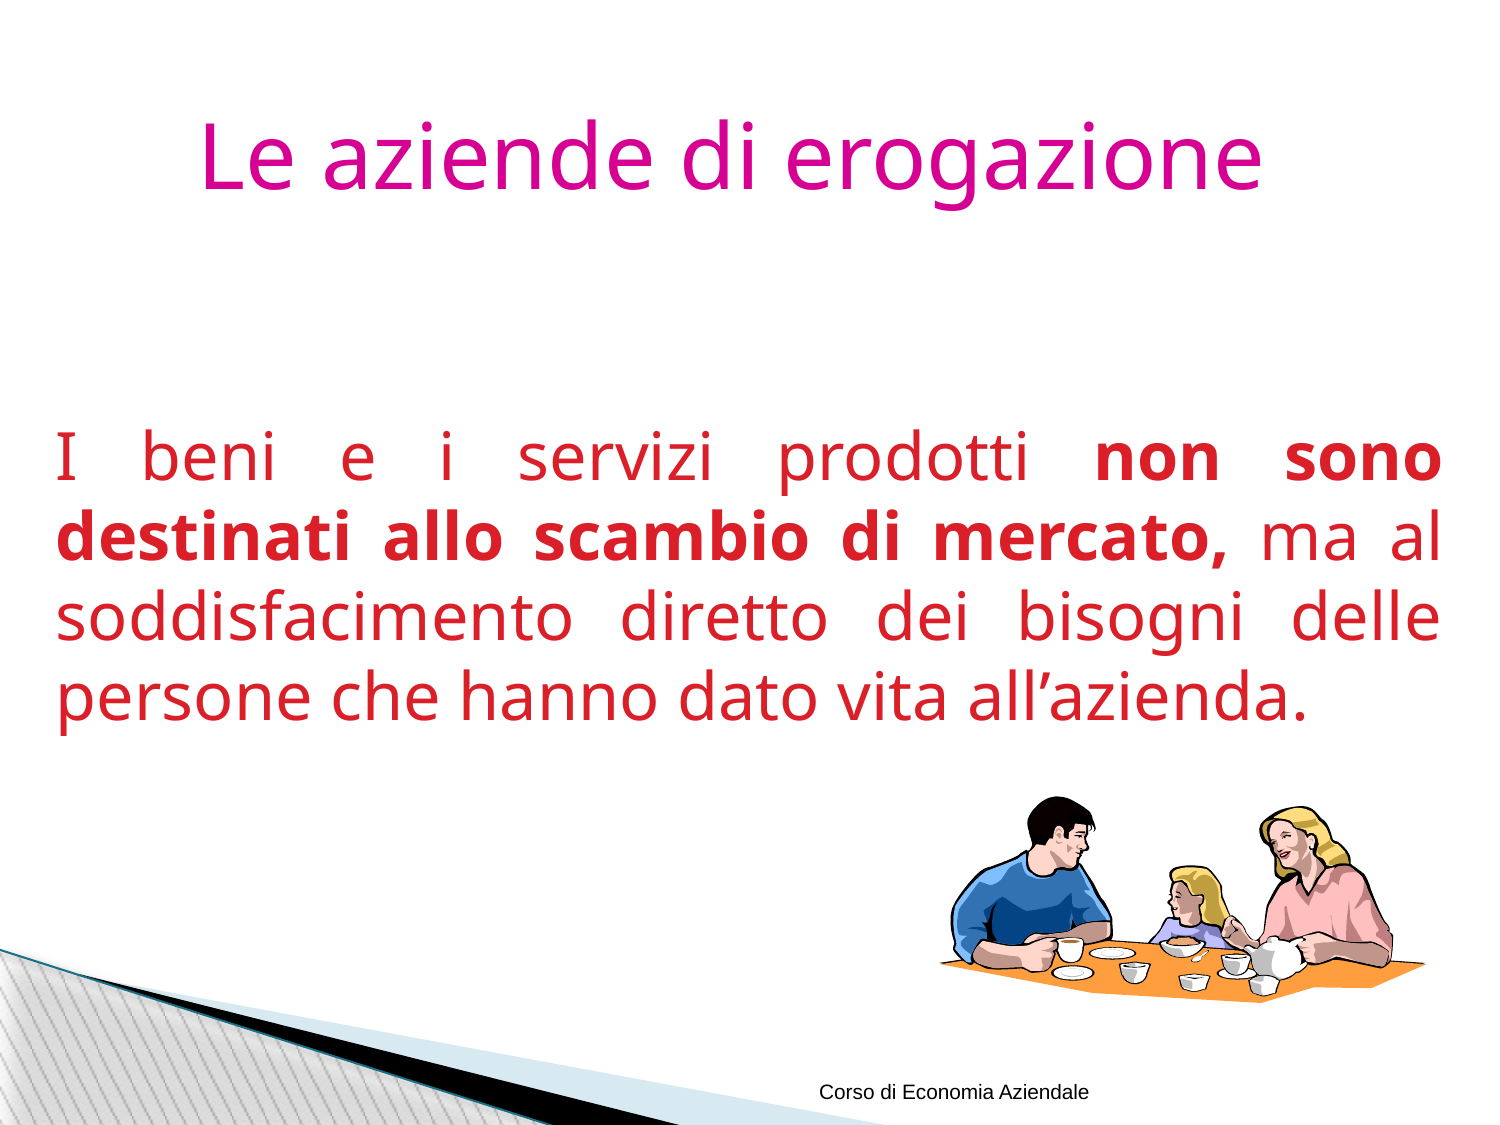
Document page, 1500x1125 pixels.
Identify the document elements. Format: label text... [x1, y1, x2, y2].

chart [939, 821, 1427, 1003]
text_box I beni e i servizi prodotti non sono destinati allo scambio di mercato, ma al soddisfacimento diretto dei bisogni delle persone che hanno dato vita all’azienda. [41, 326, 1459, 821]
text_box Le aziende di erogazione [183, 90, 1341, 215]
footer Corso di Economia Aziendale [718, 1051, 1105, 1112]
